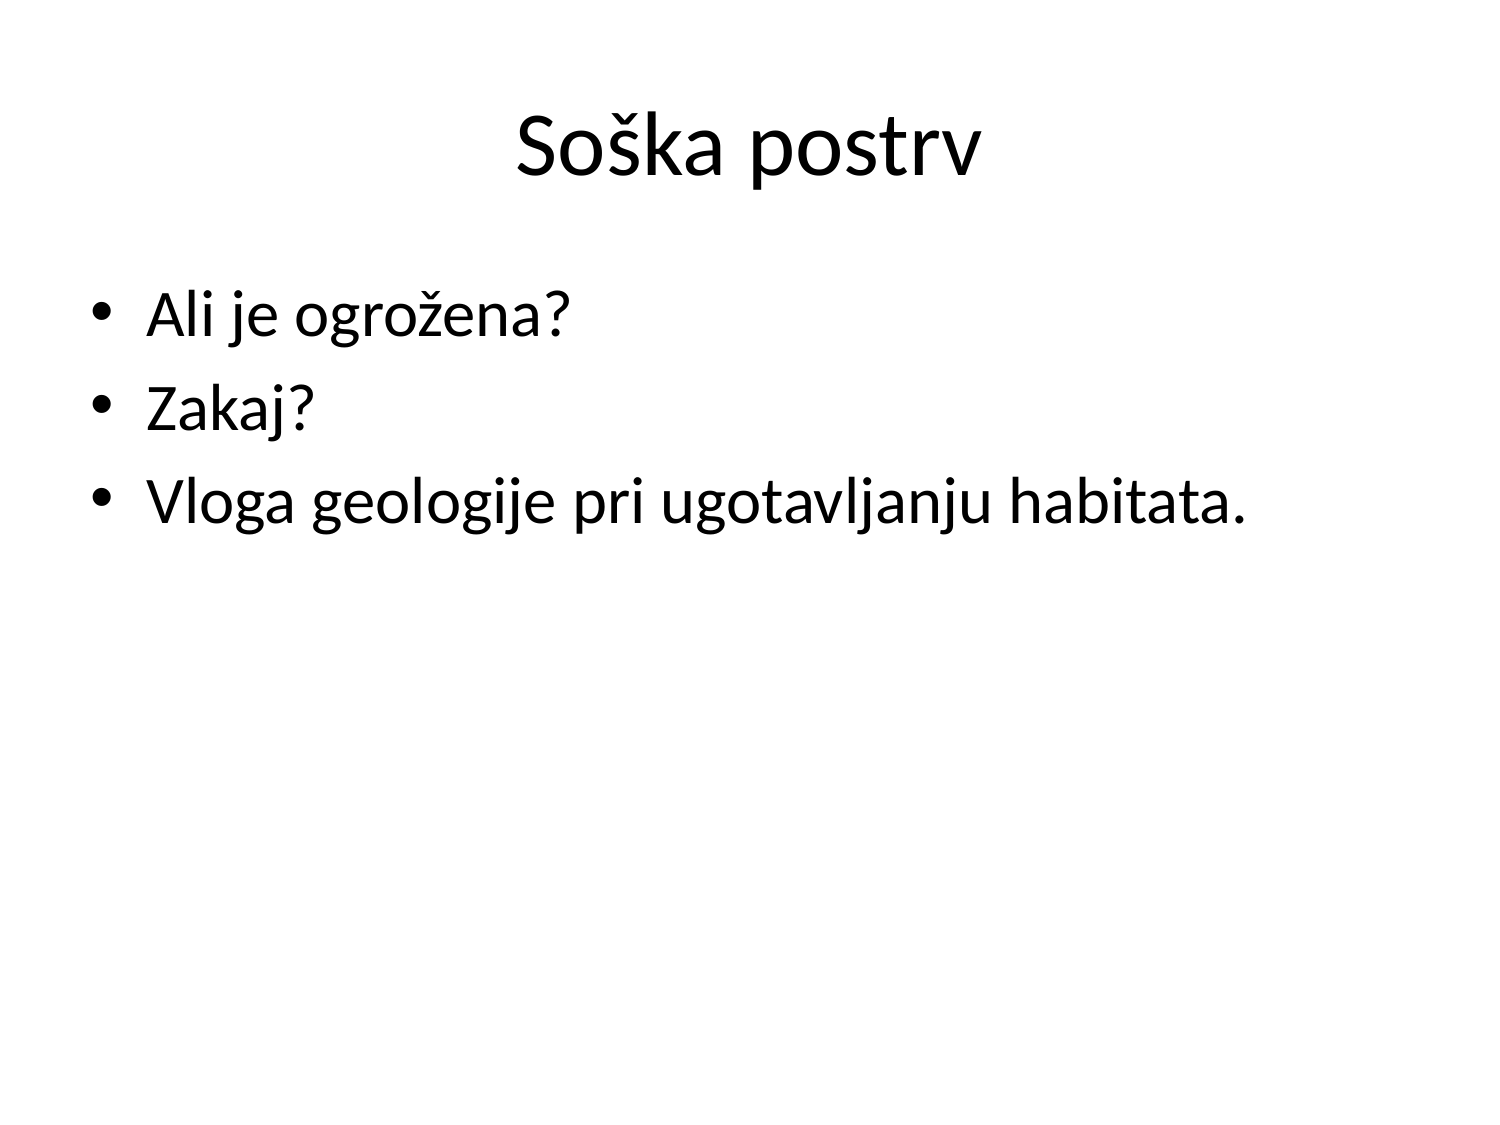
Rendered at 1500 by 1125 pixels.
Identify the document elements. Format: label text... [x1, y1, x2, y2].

list Ali je ogrožena? Zakaj? Vloga geologije pri ugotavljanju habitata. [75, 262, 1425, 1005]
title Soška postrv [75, 45, 1425, 233]
